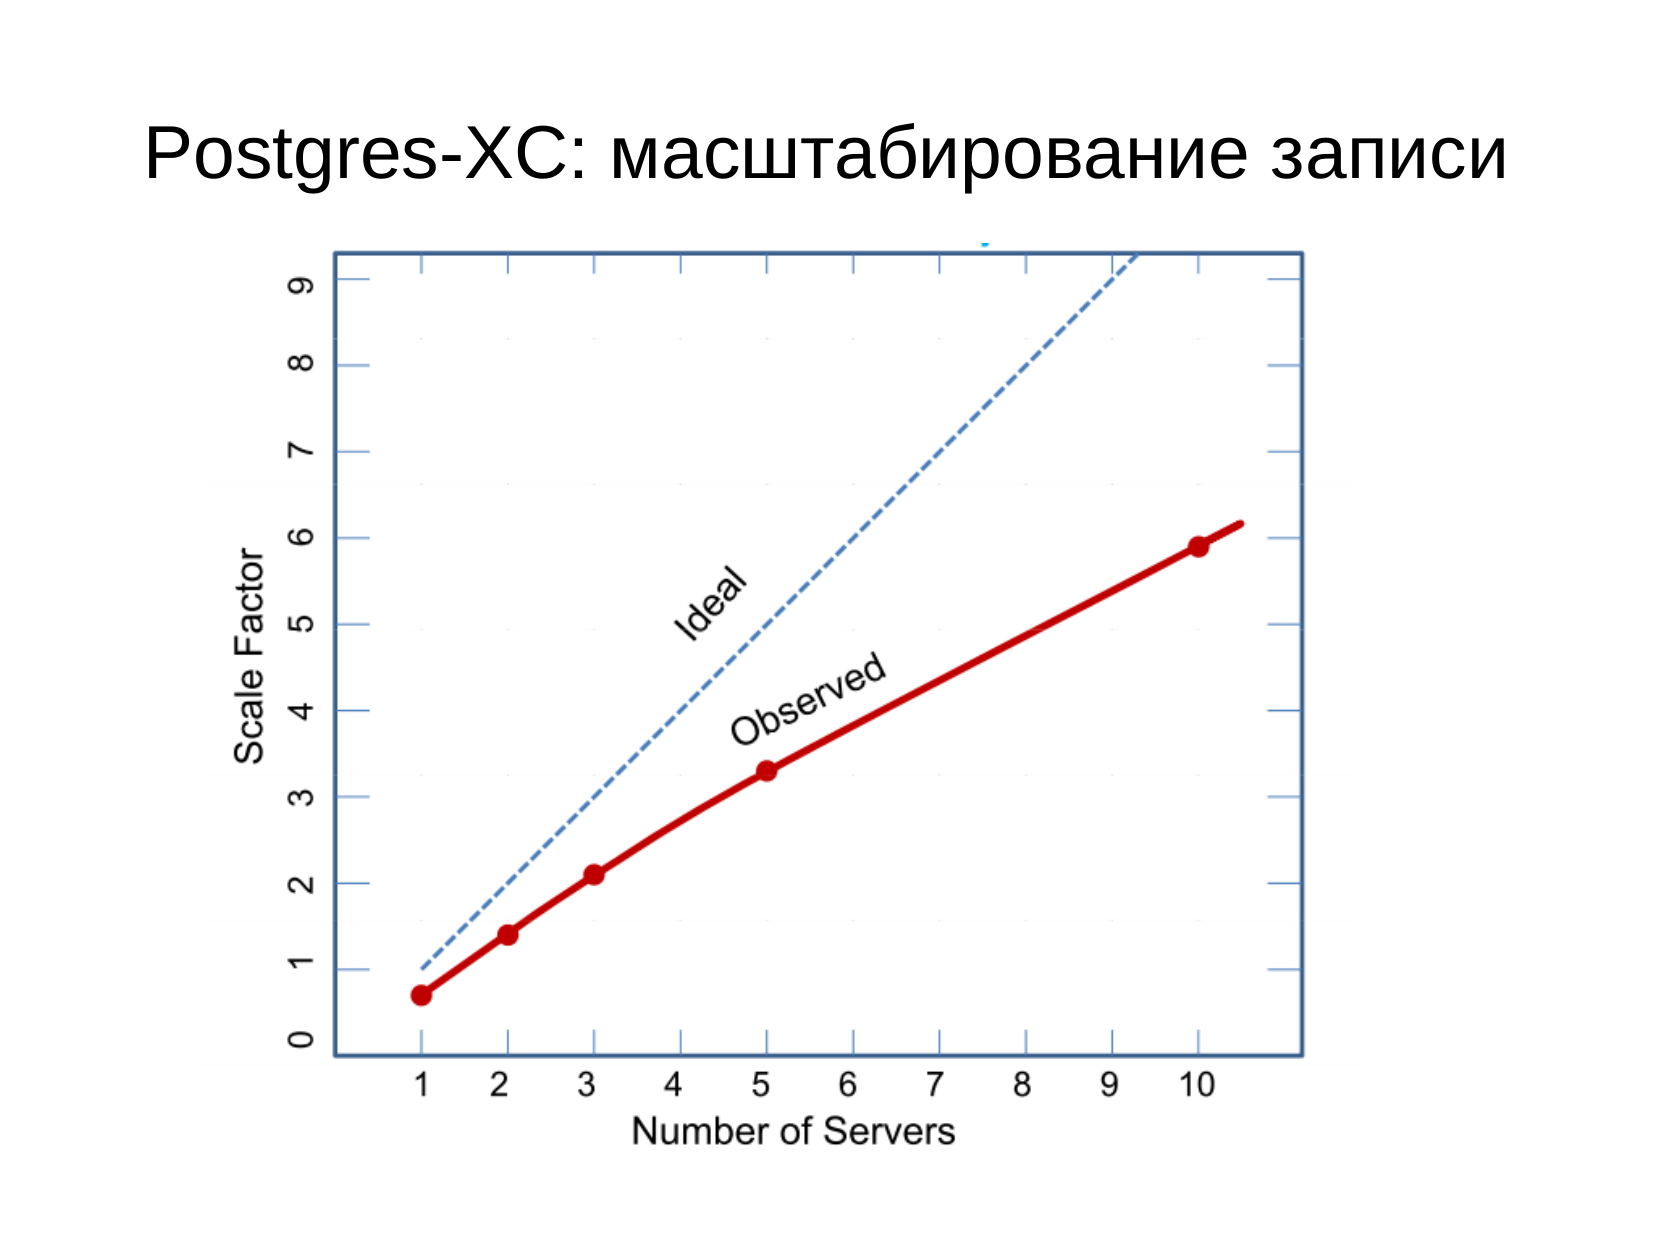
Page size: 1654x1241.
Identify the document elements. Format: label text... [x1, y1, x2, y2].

picture [202, 243, 1359, 1156]
title Postgres-XC: масштабирование записи [82, 49, 1571, 257]
